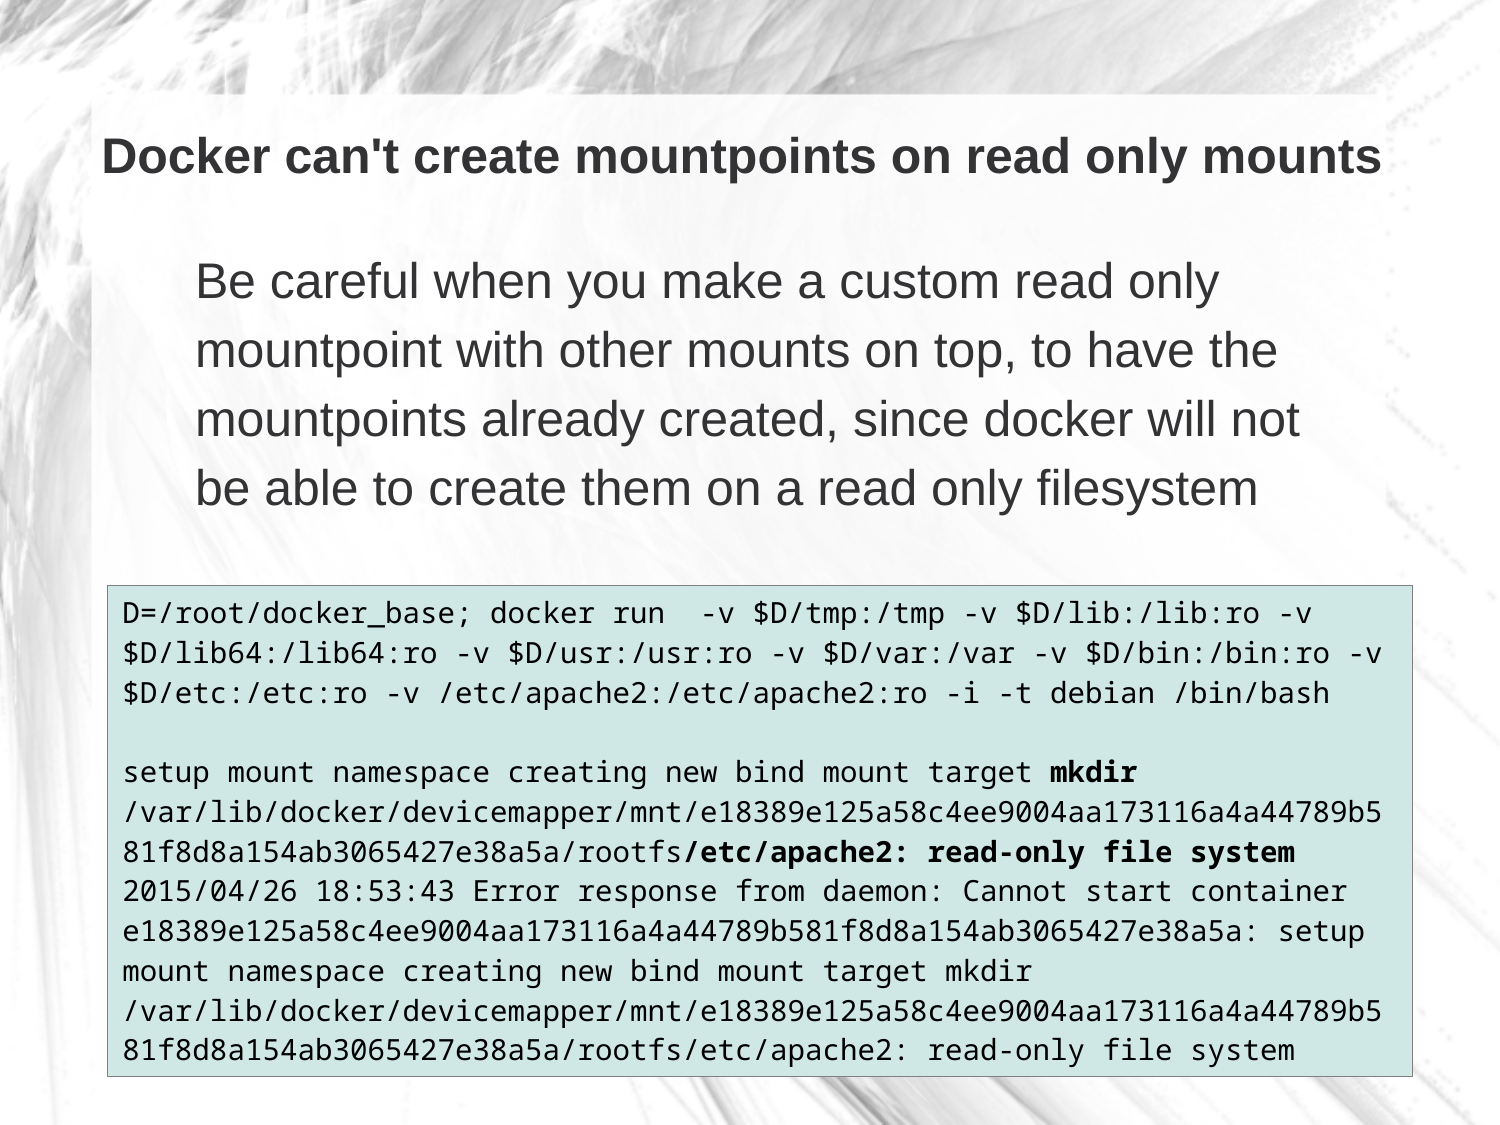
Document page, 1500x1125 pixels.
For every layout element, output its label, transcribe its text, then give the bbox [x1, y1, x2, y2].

text_box D=/root/docker_base; docker run -v $D/tmp:/tmp -v $D/lib:/lib:ro -v $D/lib64:/lib64:ro -v $D/usr:/usr:ro -v $D/var:/var -v $D/bin:/bin:ro -v $D/etc:/etc:ro -v /etc/apache2:/etc/apache2:ro -i -t debian /bin/bash setup mount namespace creating new bind mount target mkdir /var/lib/docker/devicemapper/mnt/e18389e125a58c4ee9004aa173116a4a44789b581f8d8a154ab3065427e38a5a/rootfs/etc/apache2: read-only file system 2015/04/26 18:53:43 Error response from daemon: Cannot start container e18389e125a58c4ee9004aa173116a4a44789b581f8d8a154ab3065427e38a5a: setup mount namespace creating new bind mount target mkdir /var/lib/docker/devicemapper/mnt/e18389e125a58c4ee9004aa173116a4a44789b581f8d8a154ab3065427e38a5a/rootfs/etc/apache2: read-only file system [107, 585, 1413, 1051]
title Docker can't create mountpoints on read only mounts [61, 108, 1412, 205]
picture [0, 0, 1500, 1125]
list Be careful when you make a custom read only mountpoint with other mounts on top, to have the mountpoints already created, since docker will not be able to create them on a read only filesystem [105, 224, 1363, 571]
